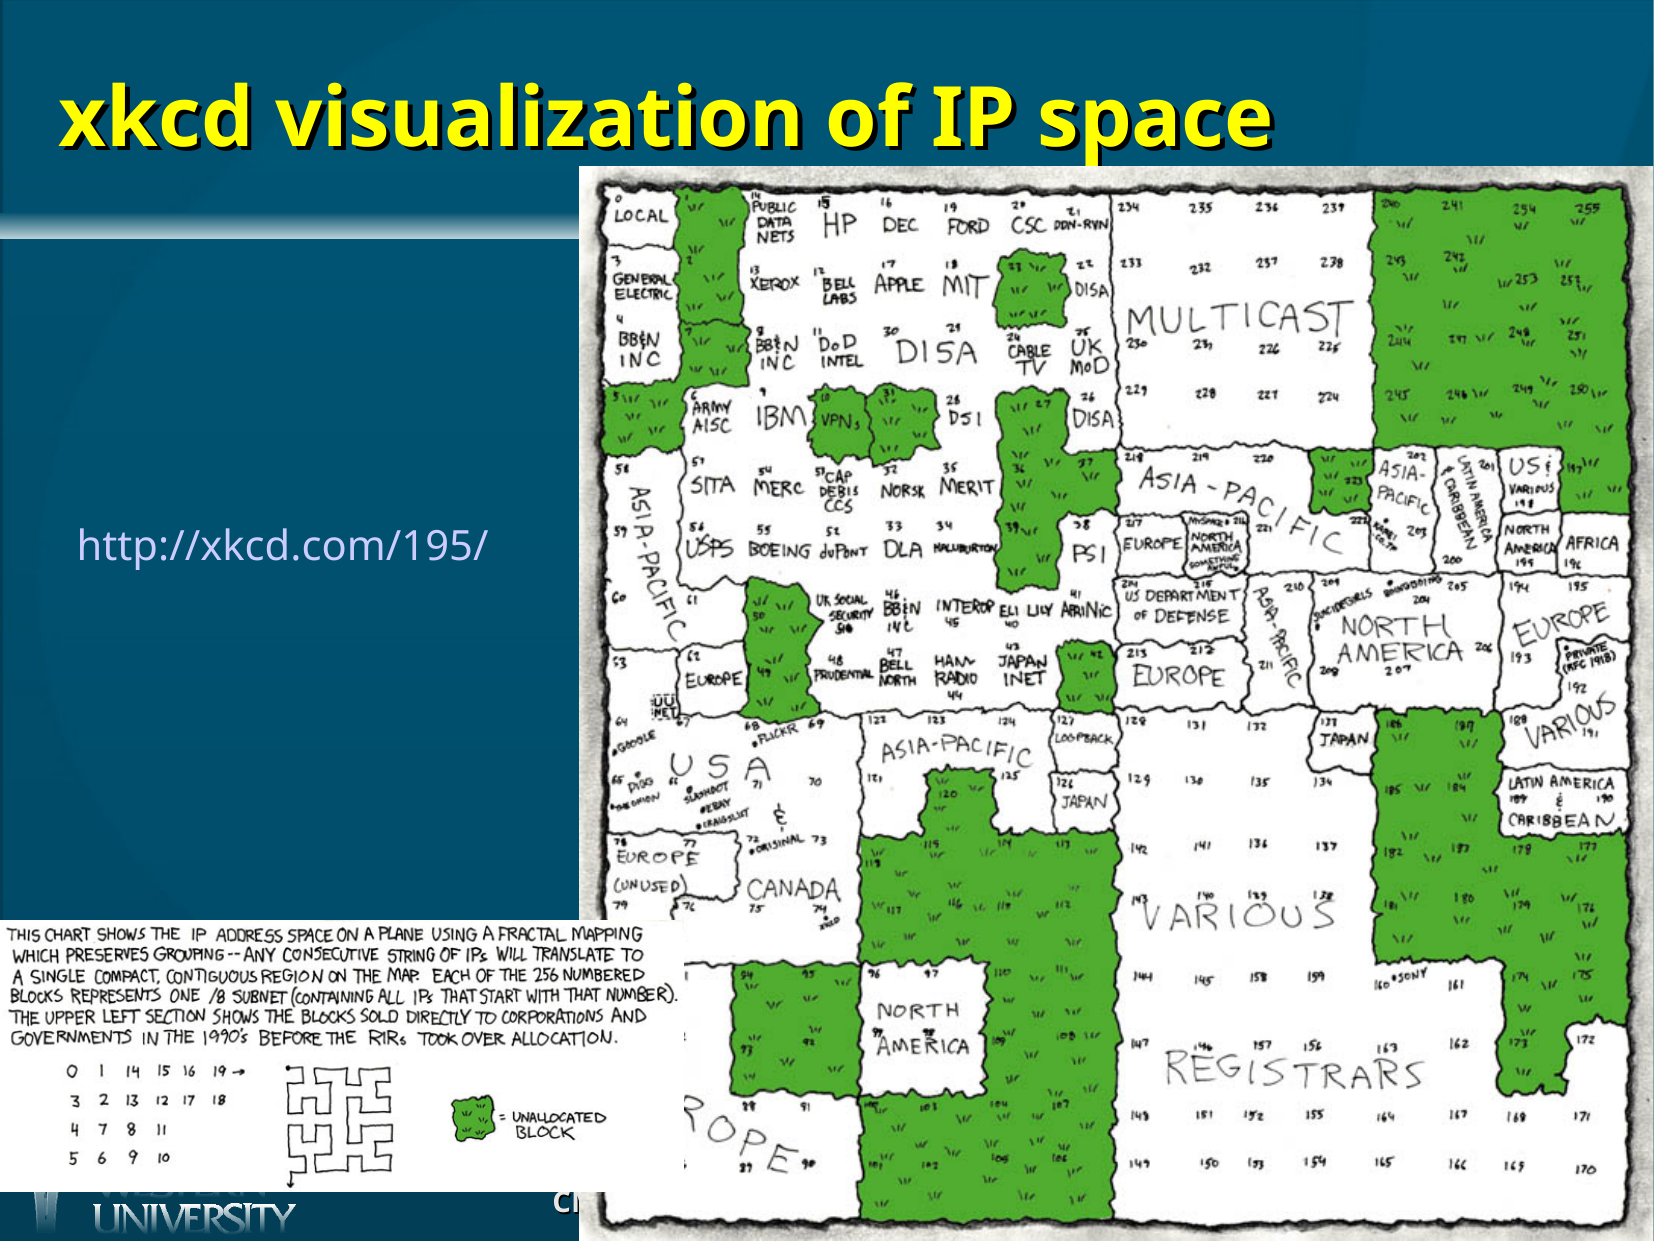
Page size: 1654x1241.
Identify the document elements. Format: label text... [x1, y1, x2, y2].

text_box http://xkcd.com/195/ [61, 512, 528, 576]
title xkcd visualization of IP space [59, 19, 1548, 208]
picture [0, 166, 1654, 1241]
picture [38, 1227, 54, 1232]
